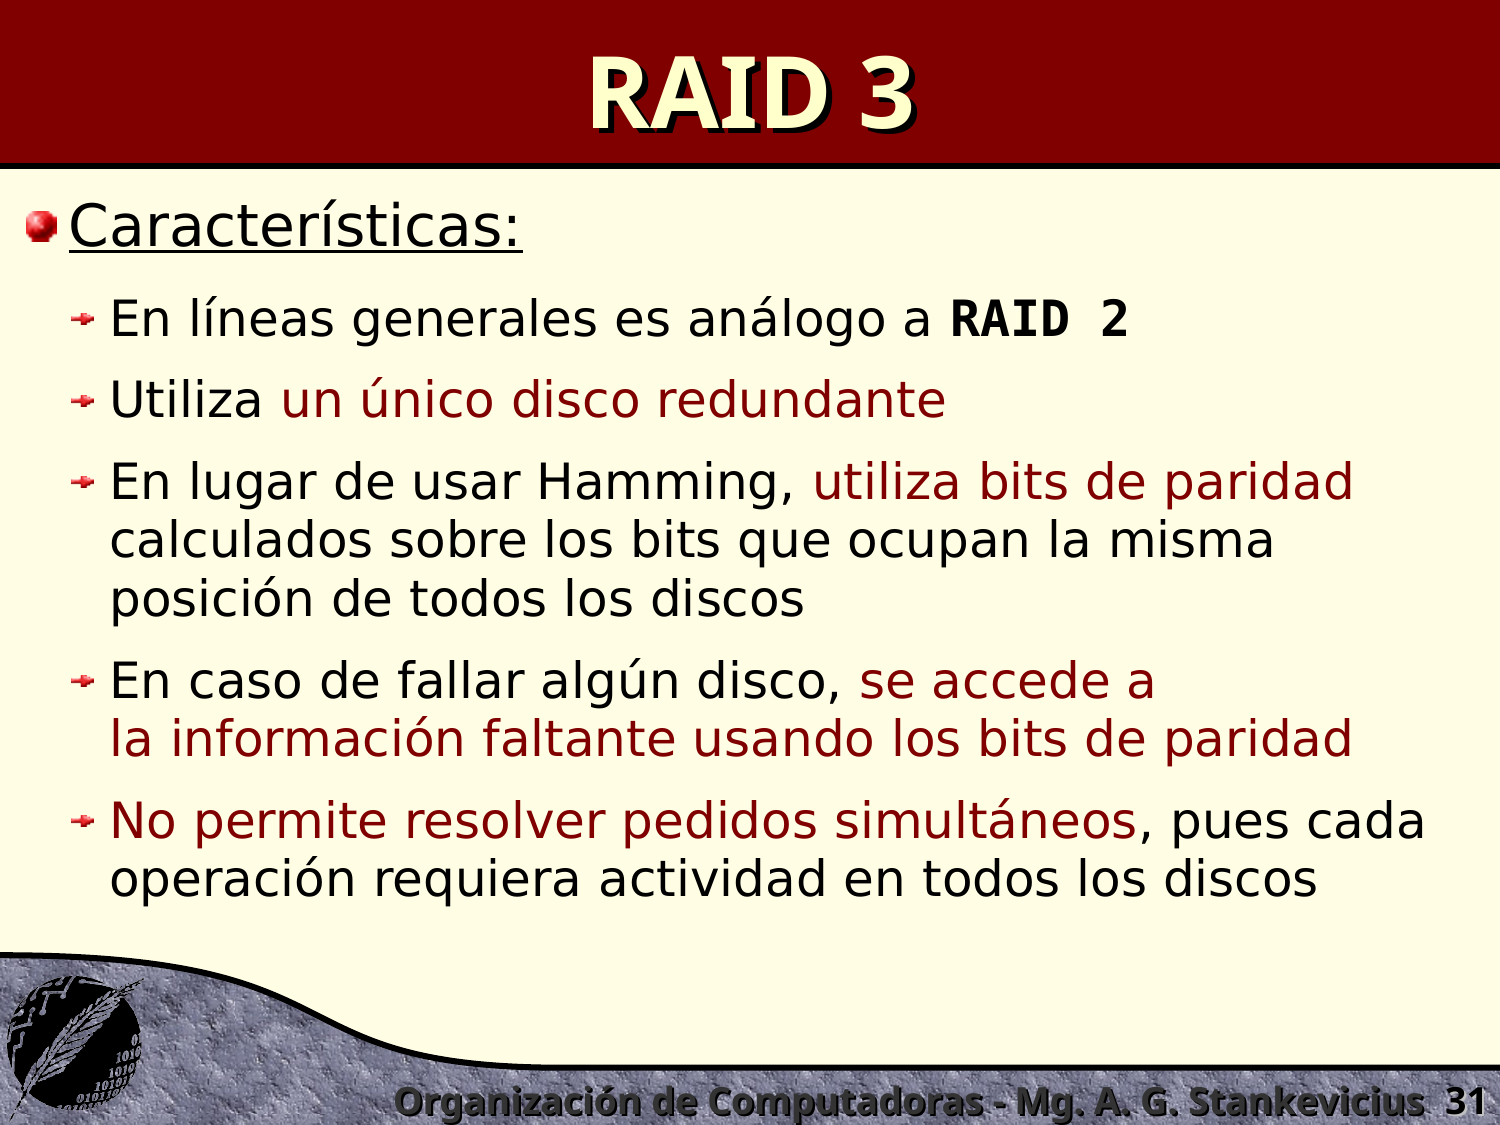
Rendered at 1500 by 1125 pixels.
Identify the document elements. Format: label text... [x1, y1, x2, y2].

title RAID 3 [15, 5, 1485, 160]
picture [0, 959, 1500, 1125]
picture [1058, 1100, 1065, 1110]
picture [802, 1100, 806, 1110]
list Características: En líneas generales es análogo a RAID 2 Utiliza un único disco redundante En lugar de usar Hamming, utiliza bits de paridad calculados sobre los bits que ocupan la misma posición de todos los discos En caso de fallar algún disco, se accede a la información faltante usando los bits de paridad No permite resolver pedidos simultáneos, pues cada operación requiera actividad en todos los discos [11, 192, 1486, 935]
picture [448, 1100, 455, 1110]
